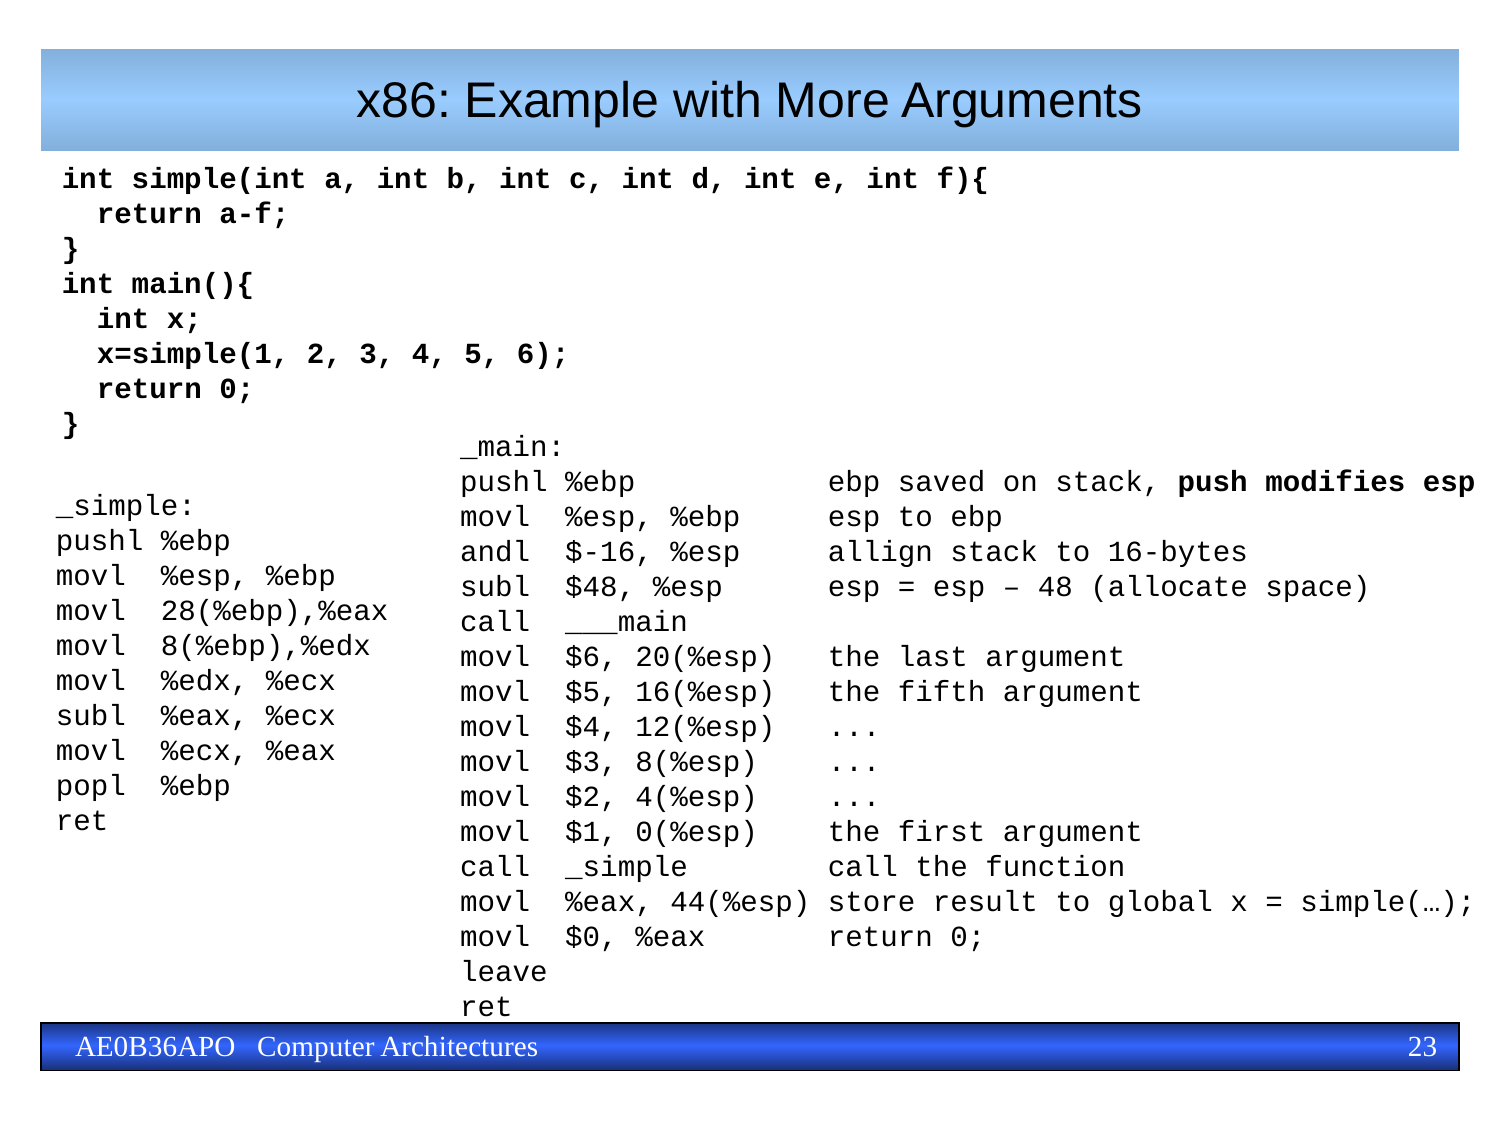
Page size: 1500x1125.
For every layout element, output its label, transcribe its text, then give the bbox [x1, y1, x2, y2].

title x86: Example with More Arguments [41, 49, 1459, 151]
text_box int simple(int a, int b, int c, int d, int e, int f){ return a-f; } int main(){ int x; x=simple(1, 2, 3, 4, 5, 6); return 0; } [47, 151, 1369, 447]
text_box _main: pushl %ebp ebp saved on stack, push modifies esp movl %esp, %ebp esp to ebp andl $-16, %esp allign stack to 16-bytes subl $48, %esp esp = esp – 48 (allocate space) call ___main movl $6, 20(%esp) the last argument movl $5, 16(%esp) the fifth argument movl $4, 12(%esp) ... movl $3, 8(%esp) ... movl $2, 4(%esp) ... movl $1, 0(%esp) the first argument call _simple call the function movl %eax, 44(%esp) store result to global x = simple(…); movl $0, %eax return 0; leave ret [445, 420, 1500, 1030]
text_box _simple: pushl %ebp movl %esp, %ebp movl 28(%ebp),%eax movl 8(%ebp),%edx movl %edx, %ecx subl %eax, %ecx movl %ecx, %eax popl %ebp ret [41, 479, 413, 879]
